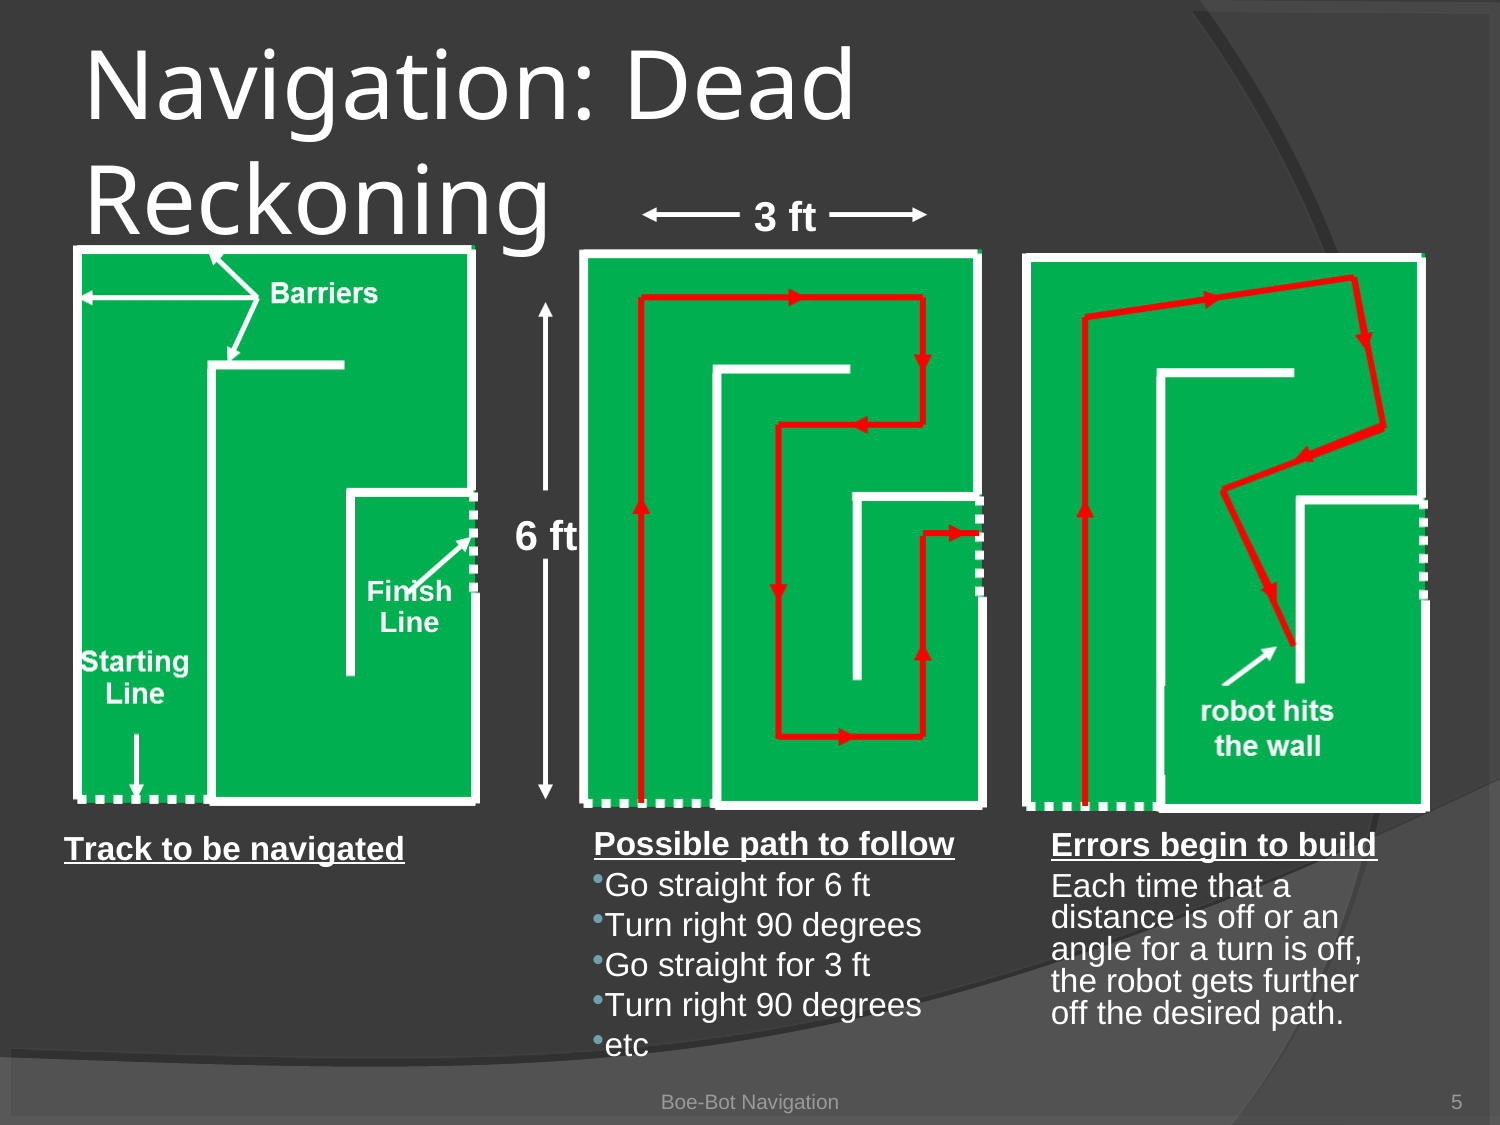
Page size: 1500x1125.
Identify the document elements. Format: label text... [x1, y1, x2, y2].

text_box Possible path to follow Go straight for 6 ft Turn right 90 degrees Go straight for 3 ft Turn right 90 degrees etc [572, 822, 992, 1083]
text_box Errors begin to build Each time that a distance is off or an angle for a turn is off, the robot gets further off the desired path. [1030, 823, 1419, 1059]
text_box 6 ft [487, 514, 606, 575]
text_box Boe-Bot Navigation [512, 1053, 988, 1114]
text_box Finish Line [327, 573, 492, 657]
text_box 3 ft [726, 196, 845, 256]
title Navigation: Dead Reckoning [74, 45, 1300, 233]
picture [53, 234, 487, 815]
picture [530, 199, 987, 815]
list Track to be navigated [42, 819, 518, 903]
picture [1022, 253, 1430, 814]
text_box <number> [1337, 1053, 1463, 1114]
